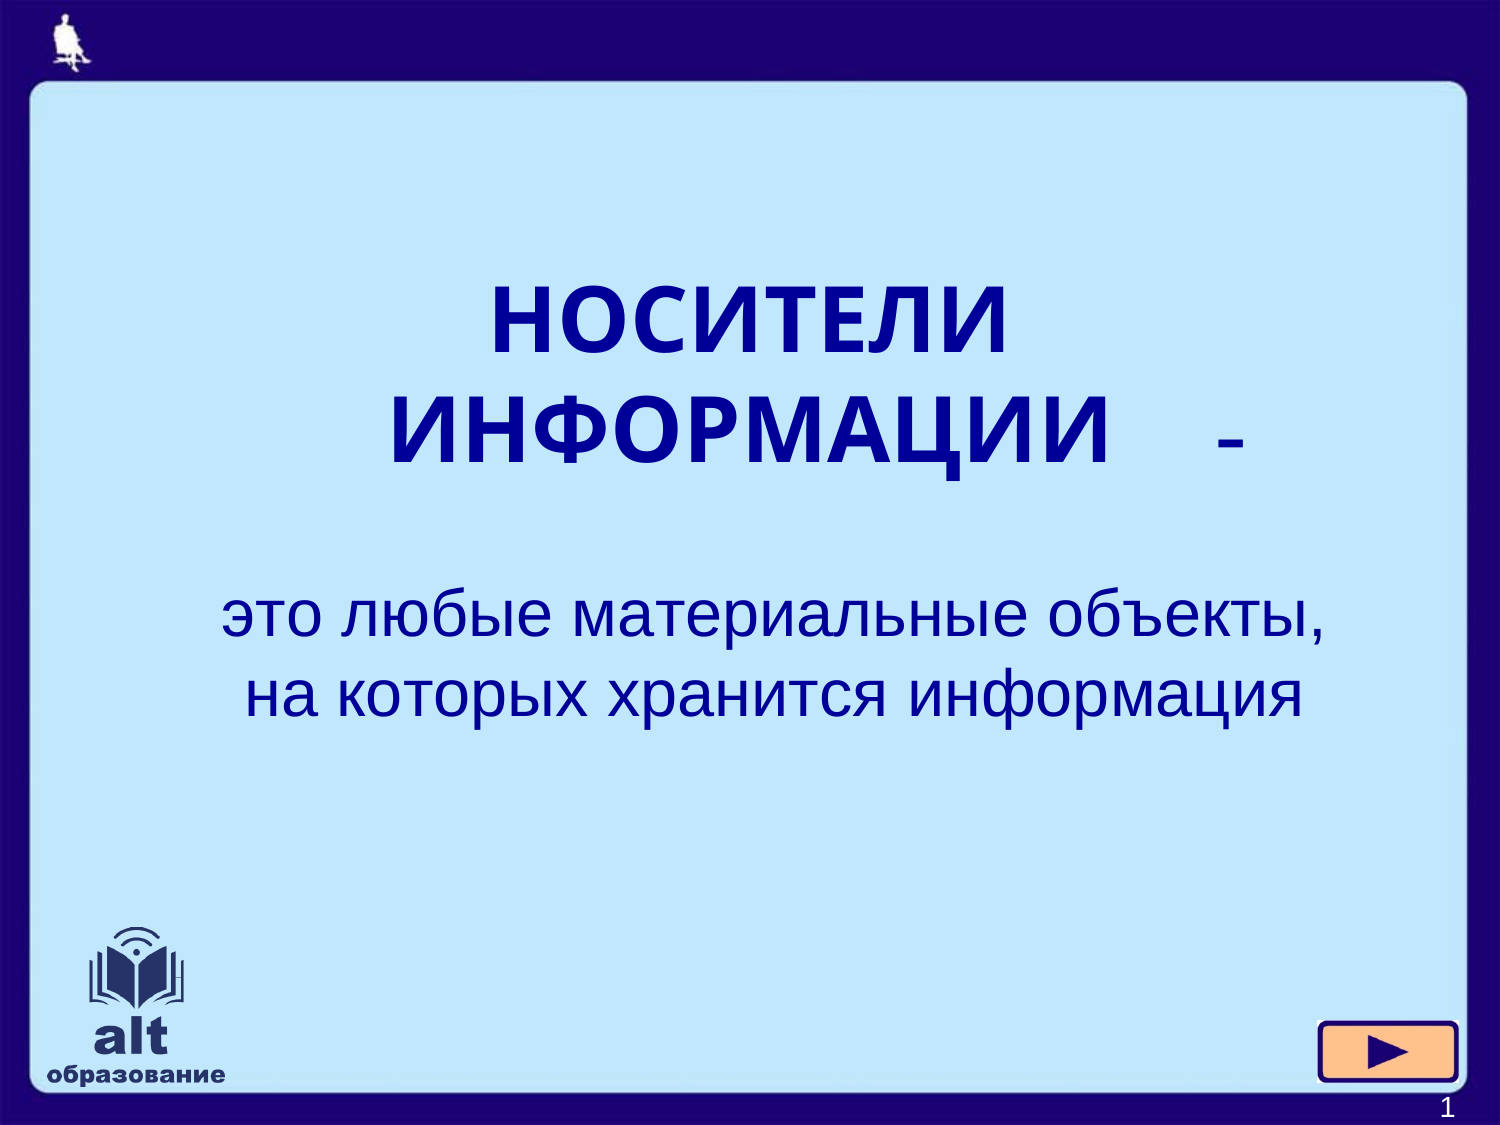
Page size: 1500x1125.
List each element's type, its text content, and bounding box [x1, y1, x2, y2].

title НОСИТЕЛИ ИНФОРМАЦИИ [112, 249, 1388, 492]
picture [0, 0, 1500, 1125]
text_box - [1199, 362, 1388, 498]
text_box <номер> [1120, 1080, 1471, 1125]
text_box это любые материальные объекты, на которых хранится информация [199, 562, 1351, 738]
